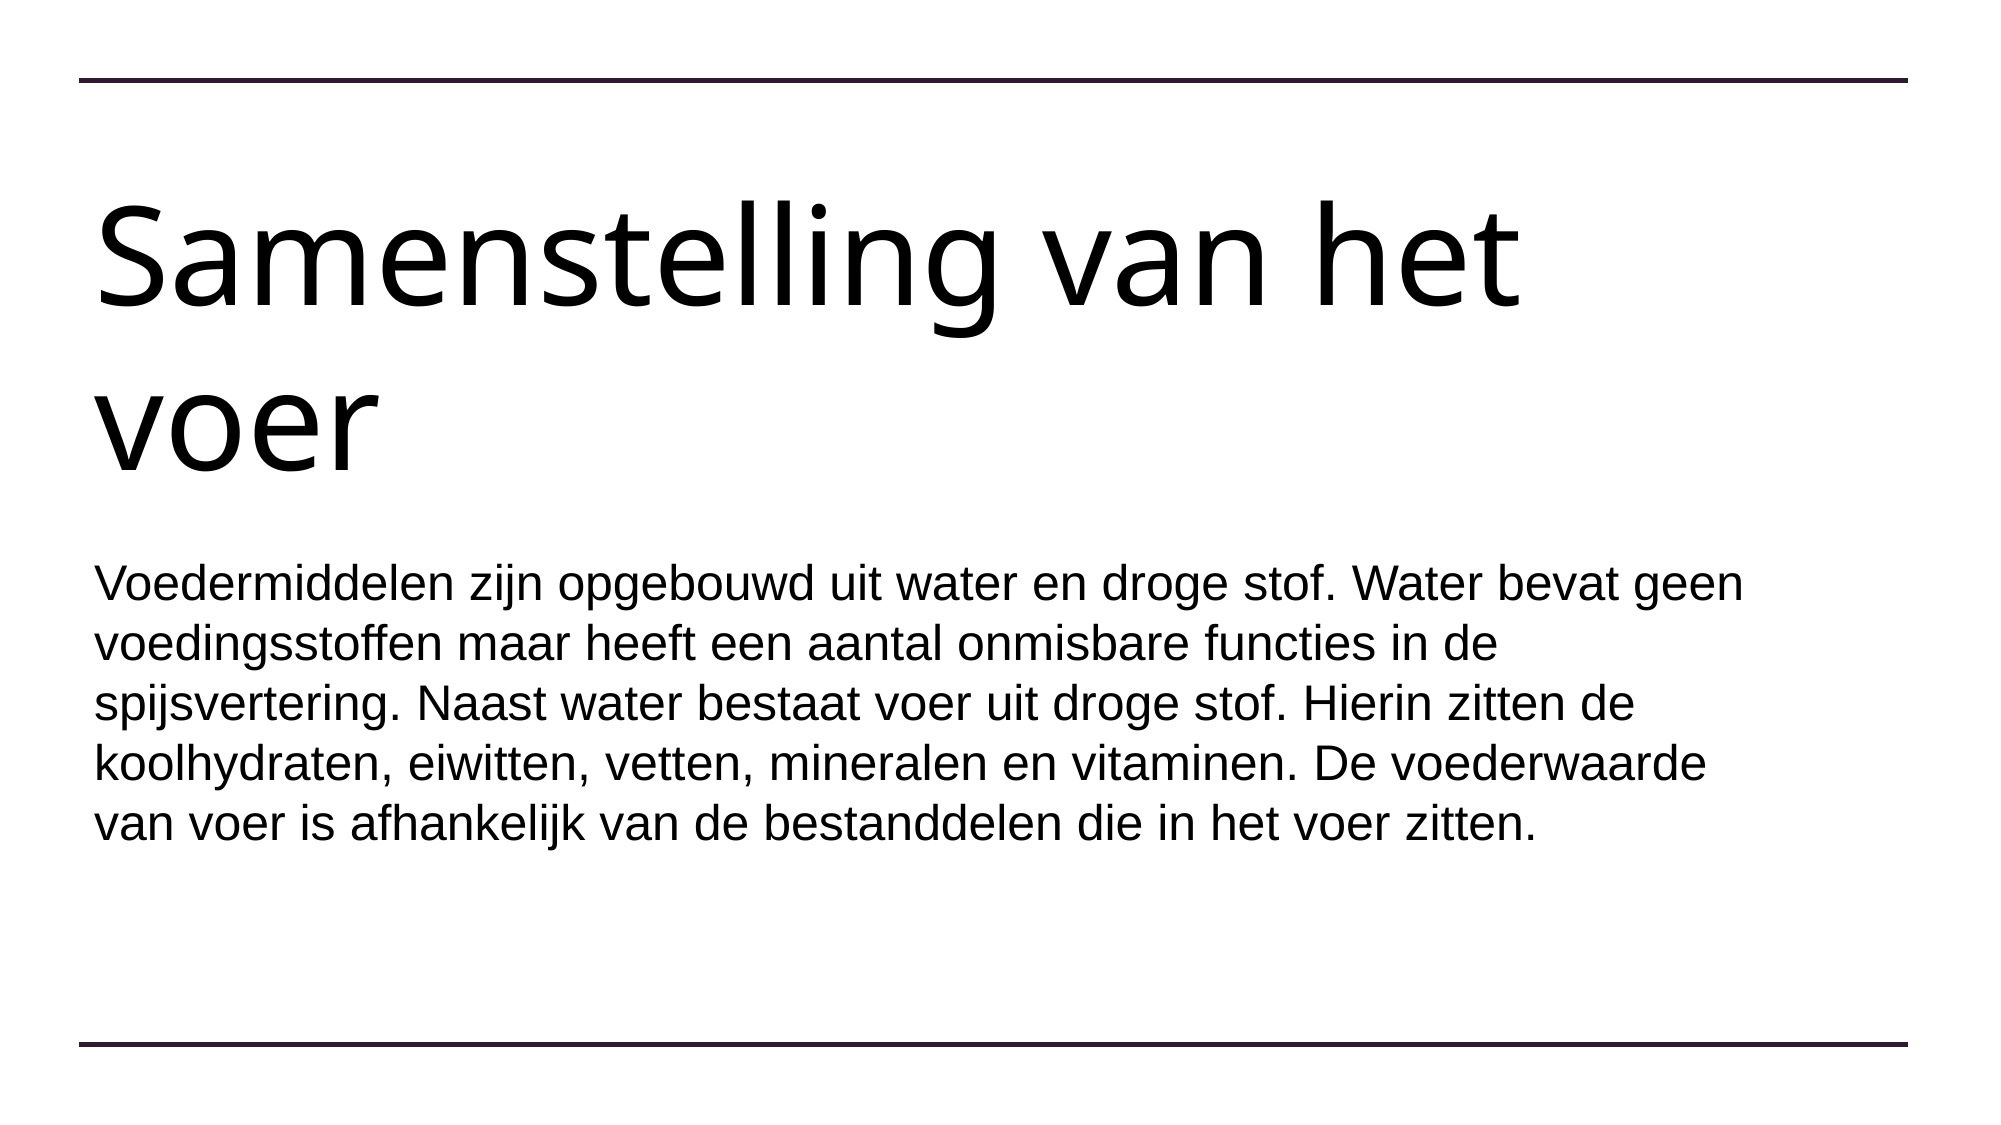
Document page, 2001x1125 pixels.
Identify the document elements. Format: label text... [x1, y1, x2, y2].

list Voedermiddelen zijn opgebouwd uit water en droge stof. Water bevat geen voedingsstoffen maar heeft een aantal onmisbare functies in de spijsvertering. Naast water bestaat voer uit droge stof. Hierin zitten de koolhydraten, eiwitten, vetten, mineralen en vitaminen. De voederwaarde van voer is afhankelijk van de bestanddelen die in het voer zitten. [79, 542, 1803, 965]
title Samenstelling van het voer [79, 160, 1824, 316]
